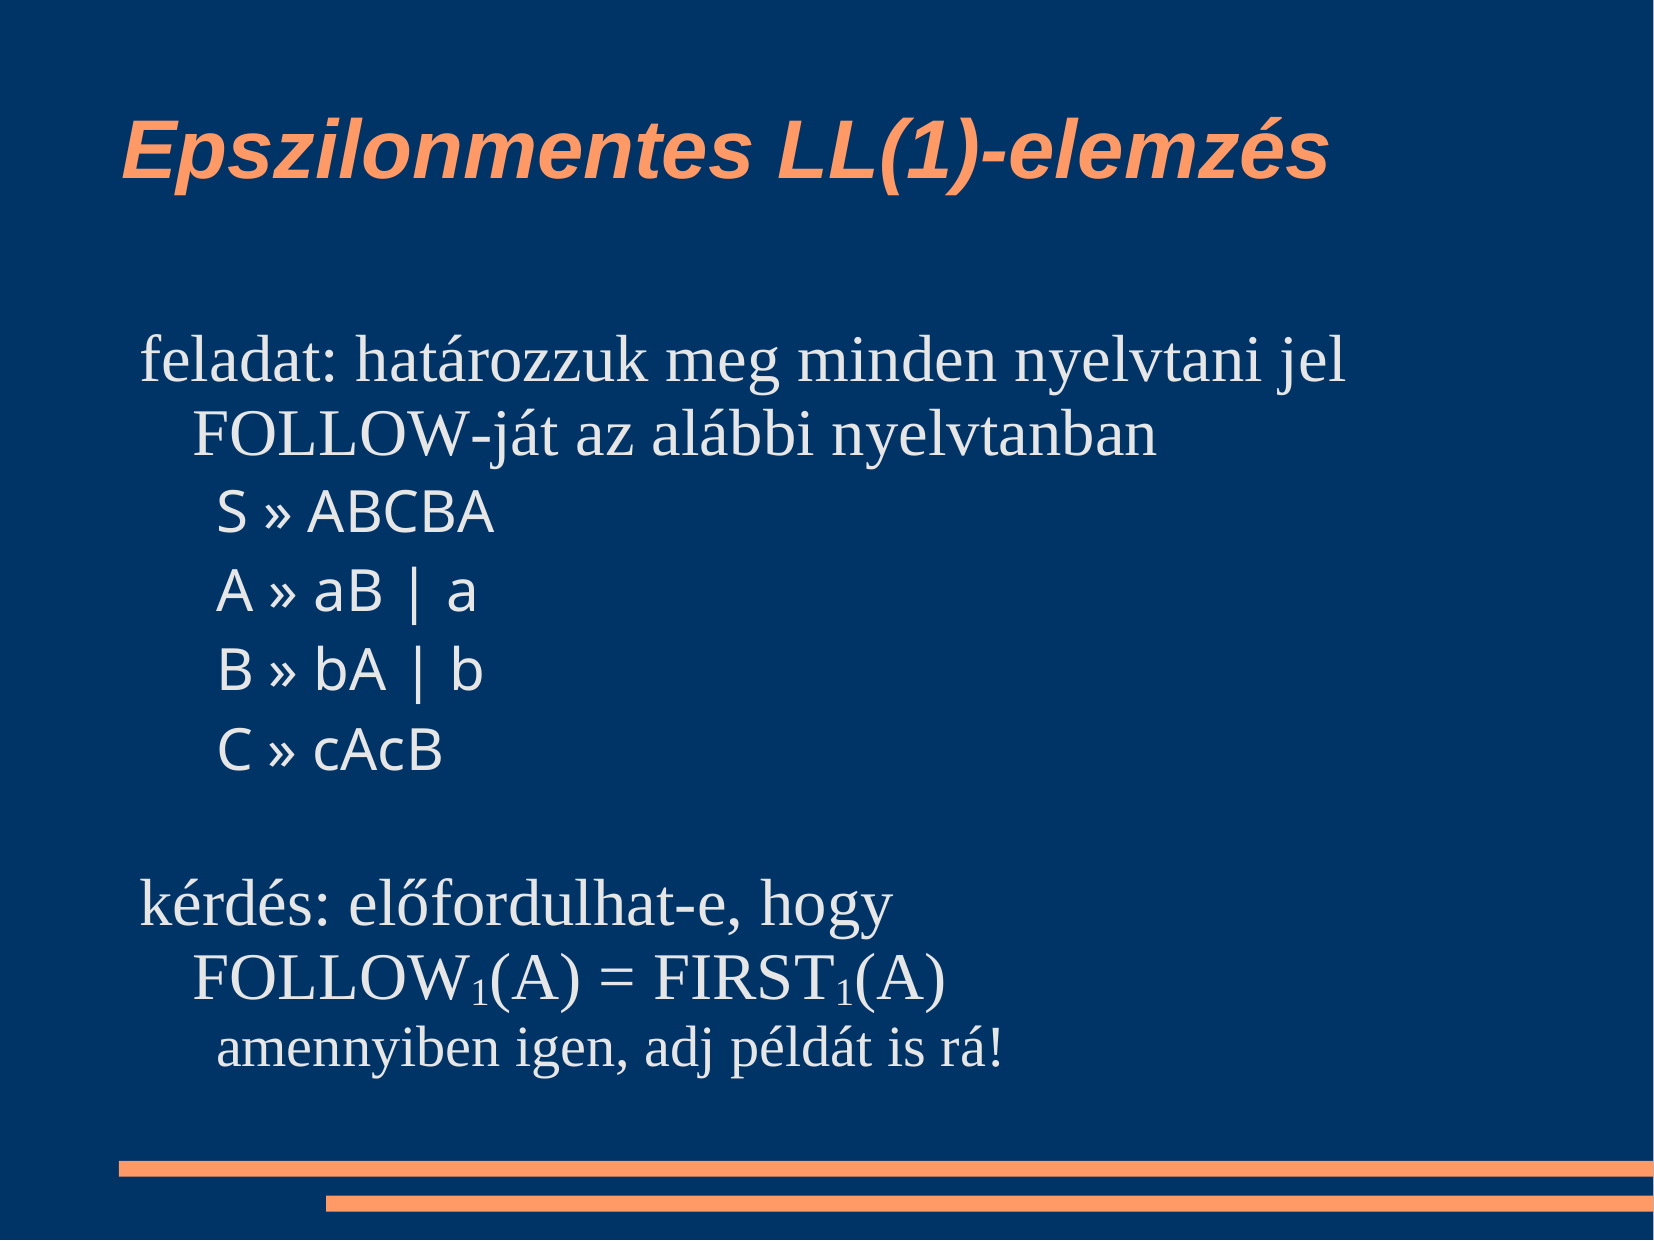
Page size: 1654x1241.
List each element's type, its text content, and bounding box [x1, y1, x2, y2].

list feladat: határozzuk meg minden nyelvtani jel FOLLOW-ját az alábbi nyelvtanban S » ABCBA A » aB | a B » bA | b C » cAcB kérdés: előfordulhat-e, hogy FOLLOW1(A) = FIRST1(A) amennyiben igen, adj példát is rá! [121, 322, 1561, 1230]
title Epszilonmentes LL(1)-elemzés [121, 46, 1534, 254]
